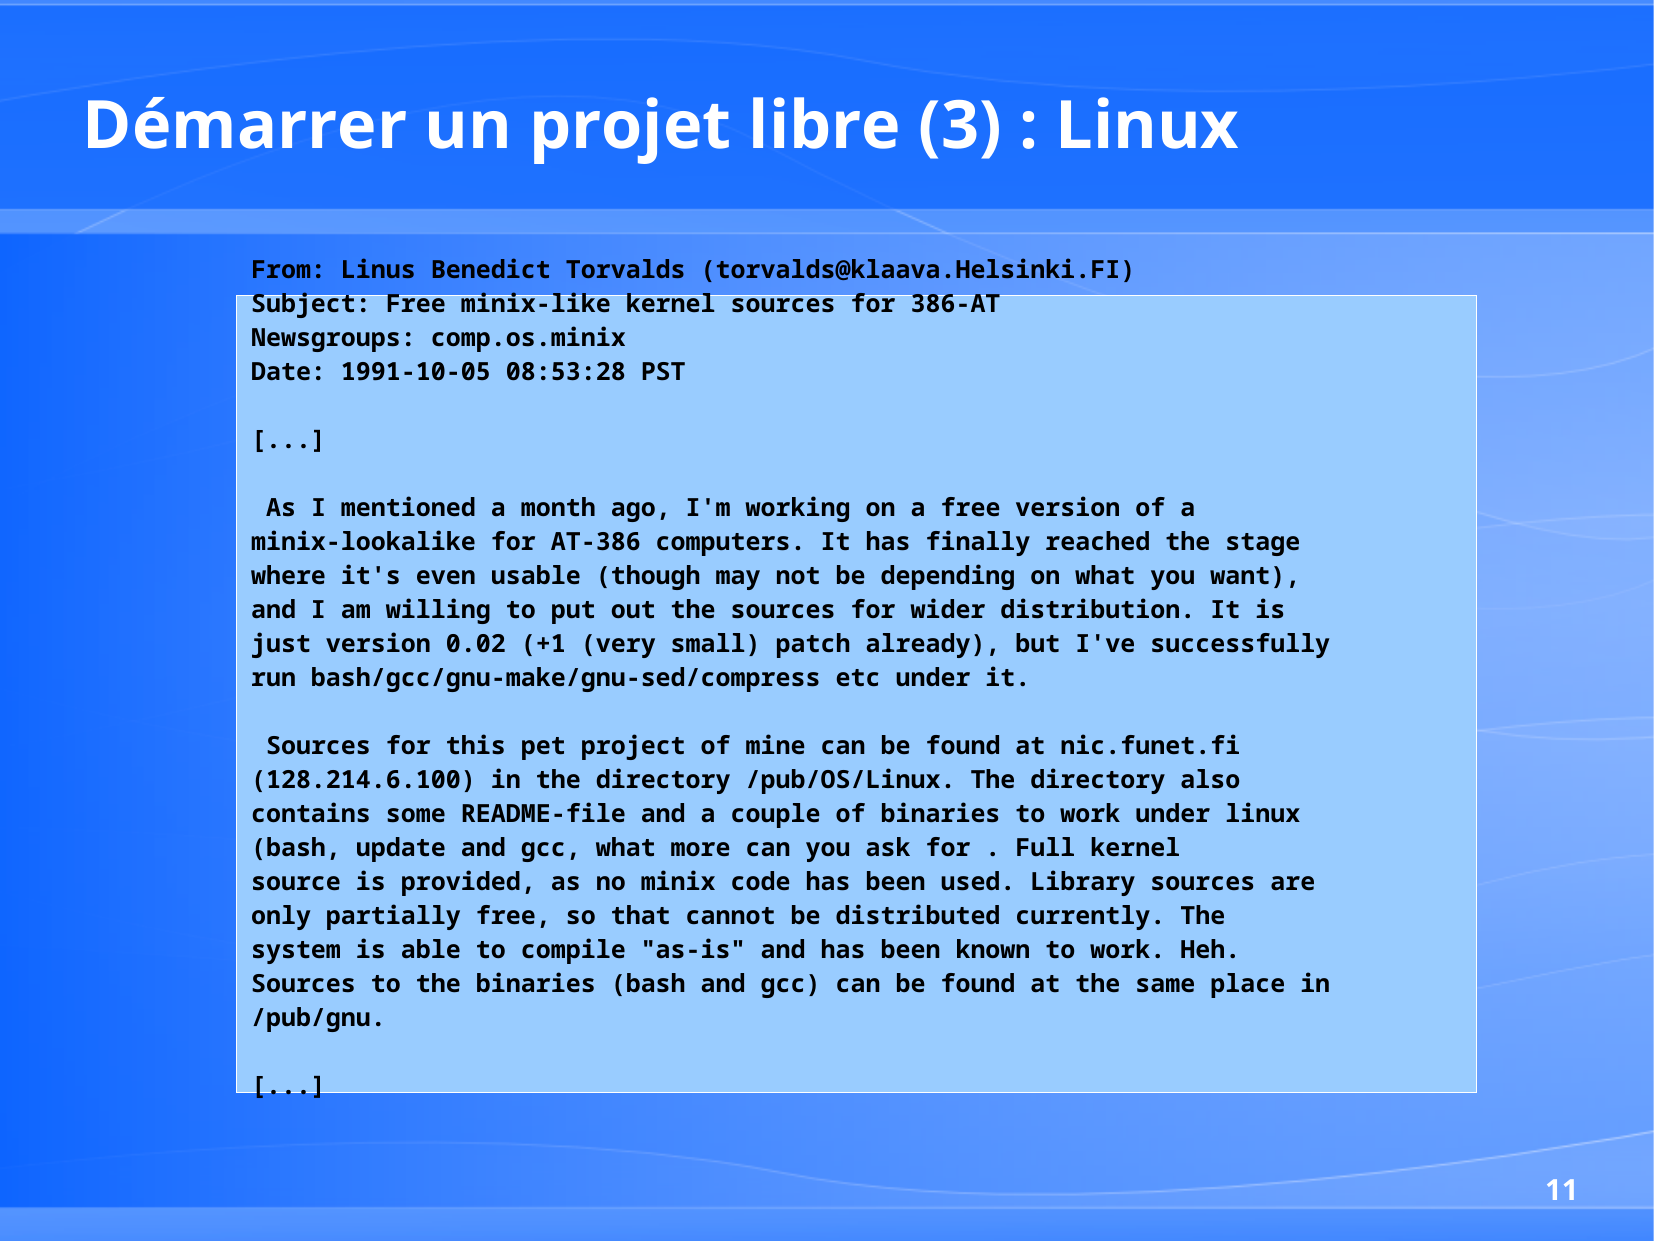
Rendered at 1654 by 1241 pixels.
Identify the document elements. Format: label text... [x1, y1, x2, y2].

picture [0, 0, 1654, 1241]
title Démarrer un projet libre (3) : Linux [23, 15, 1625, 229]
text_box From: Linus Benedict Torvalds (torvalds@klaava.Helsinki.FI) Subject: Free minix-like kernel sources for 386-AT Newsgroups: comp.os.minix Date: 1991-10-05 08:53:28 PST [...] As I mentioned a month ago, I'm working on a free version of a minix-lookalike for AT-386 computers. It has finally reached the stage where it's even usable (though may not be depending on what you want), and I am willing to put out the sources for wider distribution. It is just version 0.02 (+1 (very small) patch already), but I've successfully run bash/gcc/gnu-make/gnu-sed/compress etc under it. Sources for this pet project of mine can be found at nic.funet.fi (128.214.6.100) in the directory /pub/OS/Linux. The directory also contains some README-file and a couple of binaries to work under linux (bash, update and gcc, what more can you ask for . Full kernel source is provided, as no minix code has been used. Library sources are only partially free, so that cannot be distributed currently. The system is able to compile "as-is" and has been known to work. Heh. Sources to the binaries (bash and gcc) can be found at the same place in /pub/gnu. [...] [236, 295, 1477, 1093]
